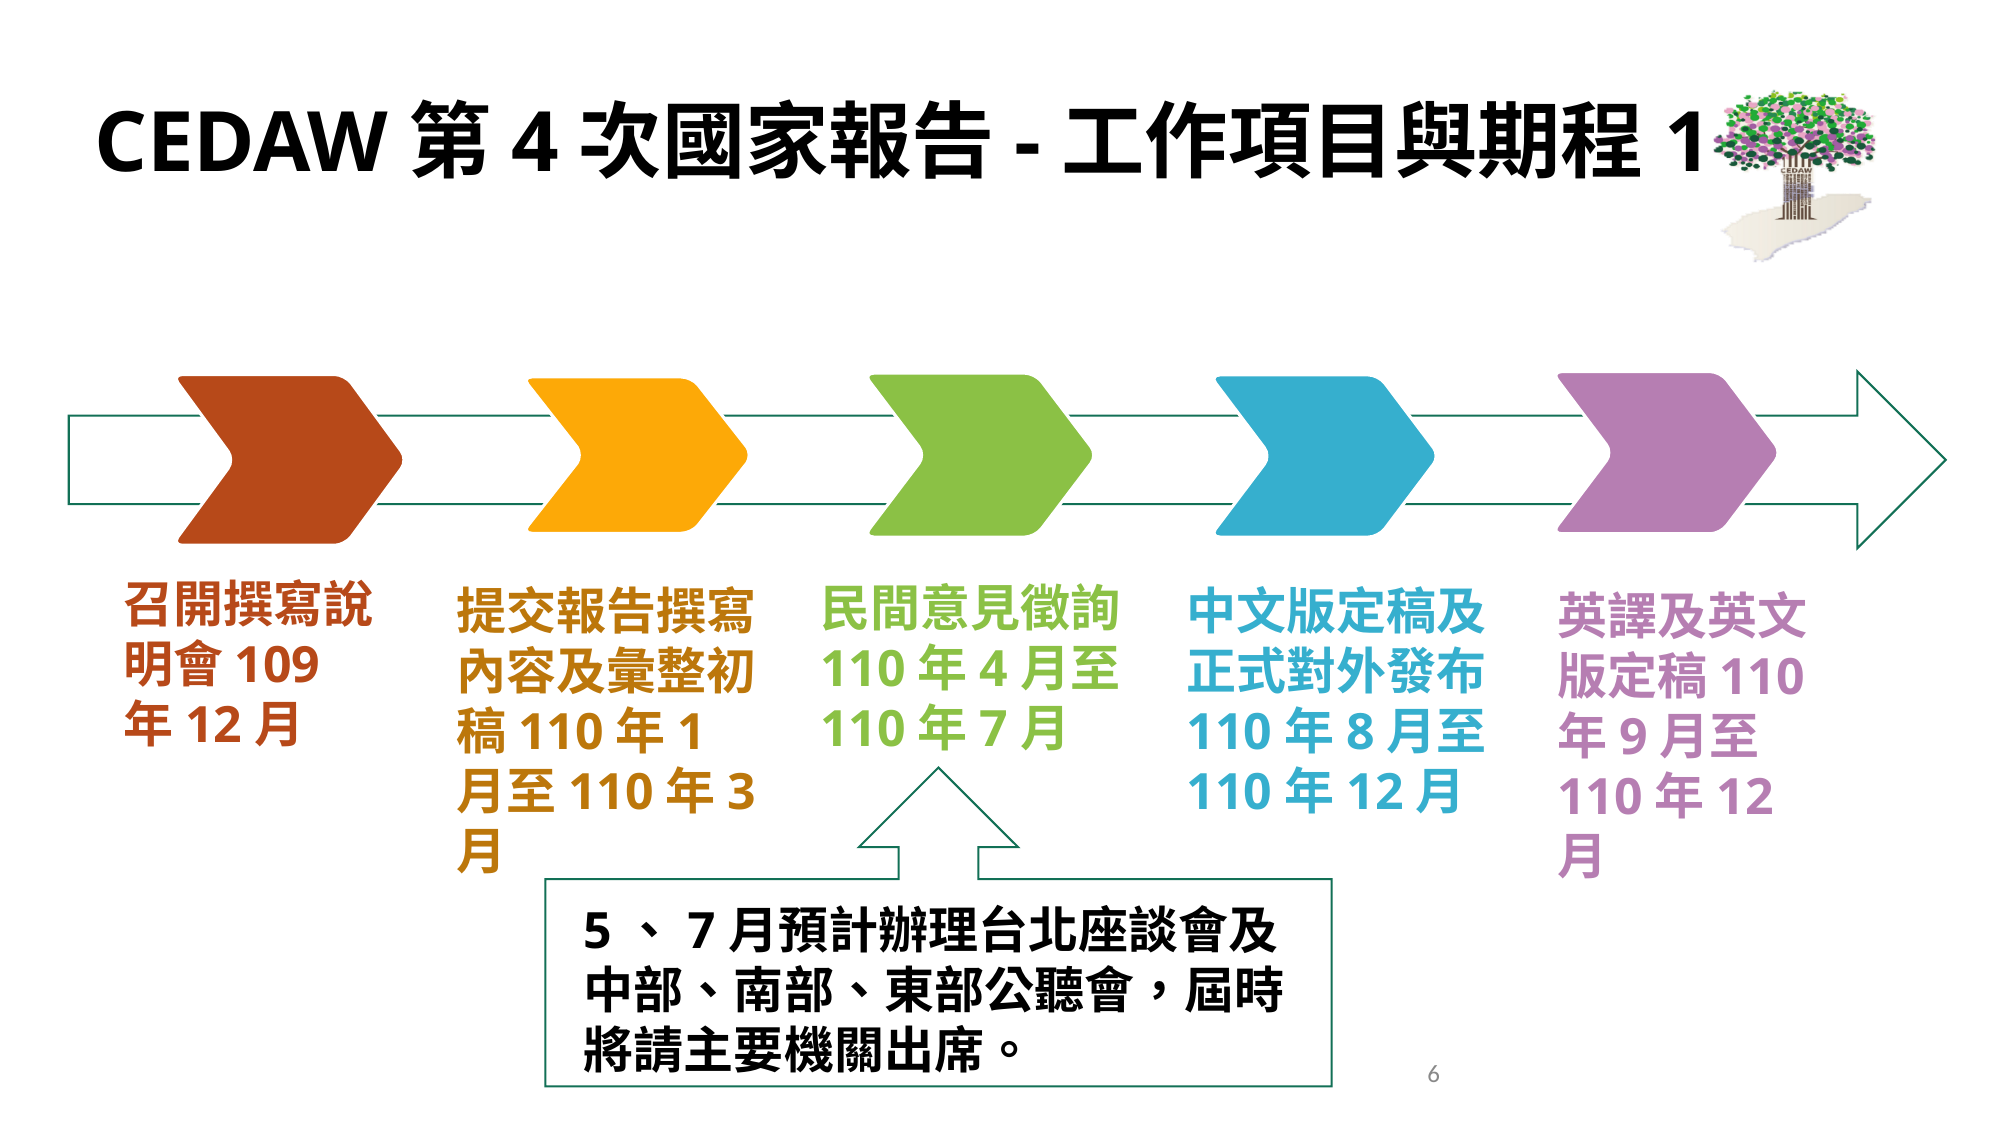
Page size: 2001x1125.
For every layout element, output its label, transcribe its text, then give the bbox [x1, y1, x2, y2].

text_box 中文版定稿及正式對外發布110年8月至110年12月 [1172, 572, 1512, 827]
text_box 召開撰寫說明會109年12月 [108, 565, 397, 760]
text_box 英譯及英文版定稿110年9月至110年12月 [1542, 577, 1842, 892]
text_box 提交報告撰寫內容及彙整初稿110年1月至110年3月 [441, 572, 774, 887]
text_box [68, 371, 1946, 549]
text_box 民間意見徵詢110年4月至110年7月 [805, 569, 1137, 764]
text_box 5、7月預計辦理台北座談會及中部、南部、東部公聽會，屆時將請主要機關出席。 [569, 891, 1335, 1086]
title CEDAW第4次國家報告-工作項目與期程1 [79, 89, 1212, 200]
text_box 提交報告撰寫內容及彙整初稿110年1月至110年3月 [547, 881, 774, 887]
picture [1212, 32, 1960, 301]
text_box 6 [1412, 1042, 1863, 1103]
